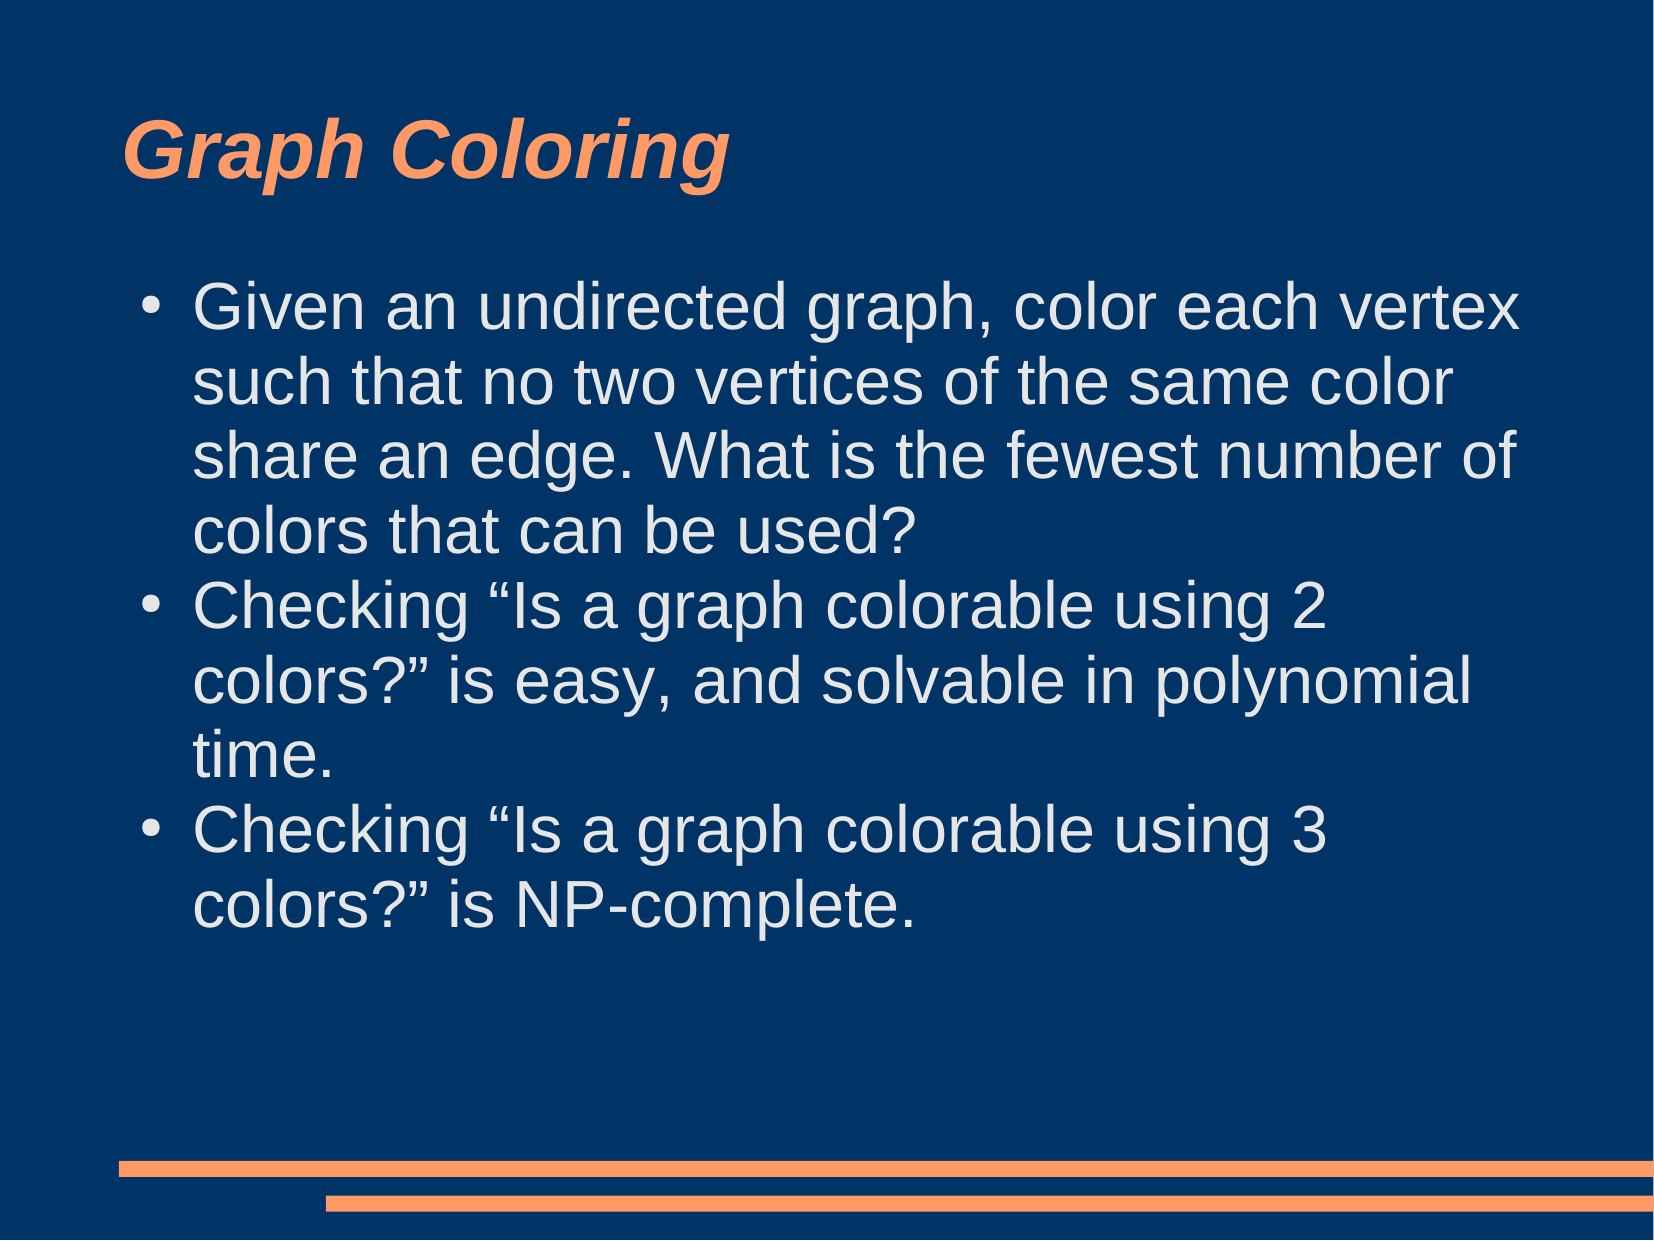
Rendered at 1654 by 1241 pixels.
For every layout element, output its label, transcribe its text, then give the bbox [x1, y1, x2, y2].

title Graph Coloring [121, 46, 1534, 254]
list Given an undirected graph, color each vertex such that no two vertices of the same color share an edge. What is the fewest number of colors that can be used? Checking “Is a graph colorable using 2 colors?” is easy, and solvable in polynomial time. Checking “Is a graph colorable using 3 colors?” is NP-complete. [121, 268, 1561, 1079]
